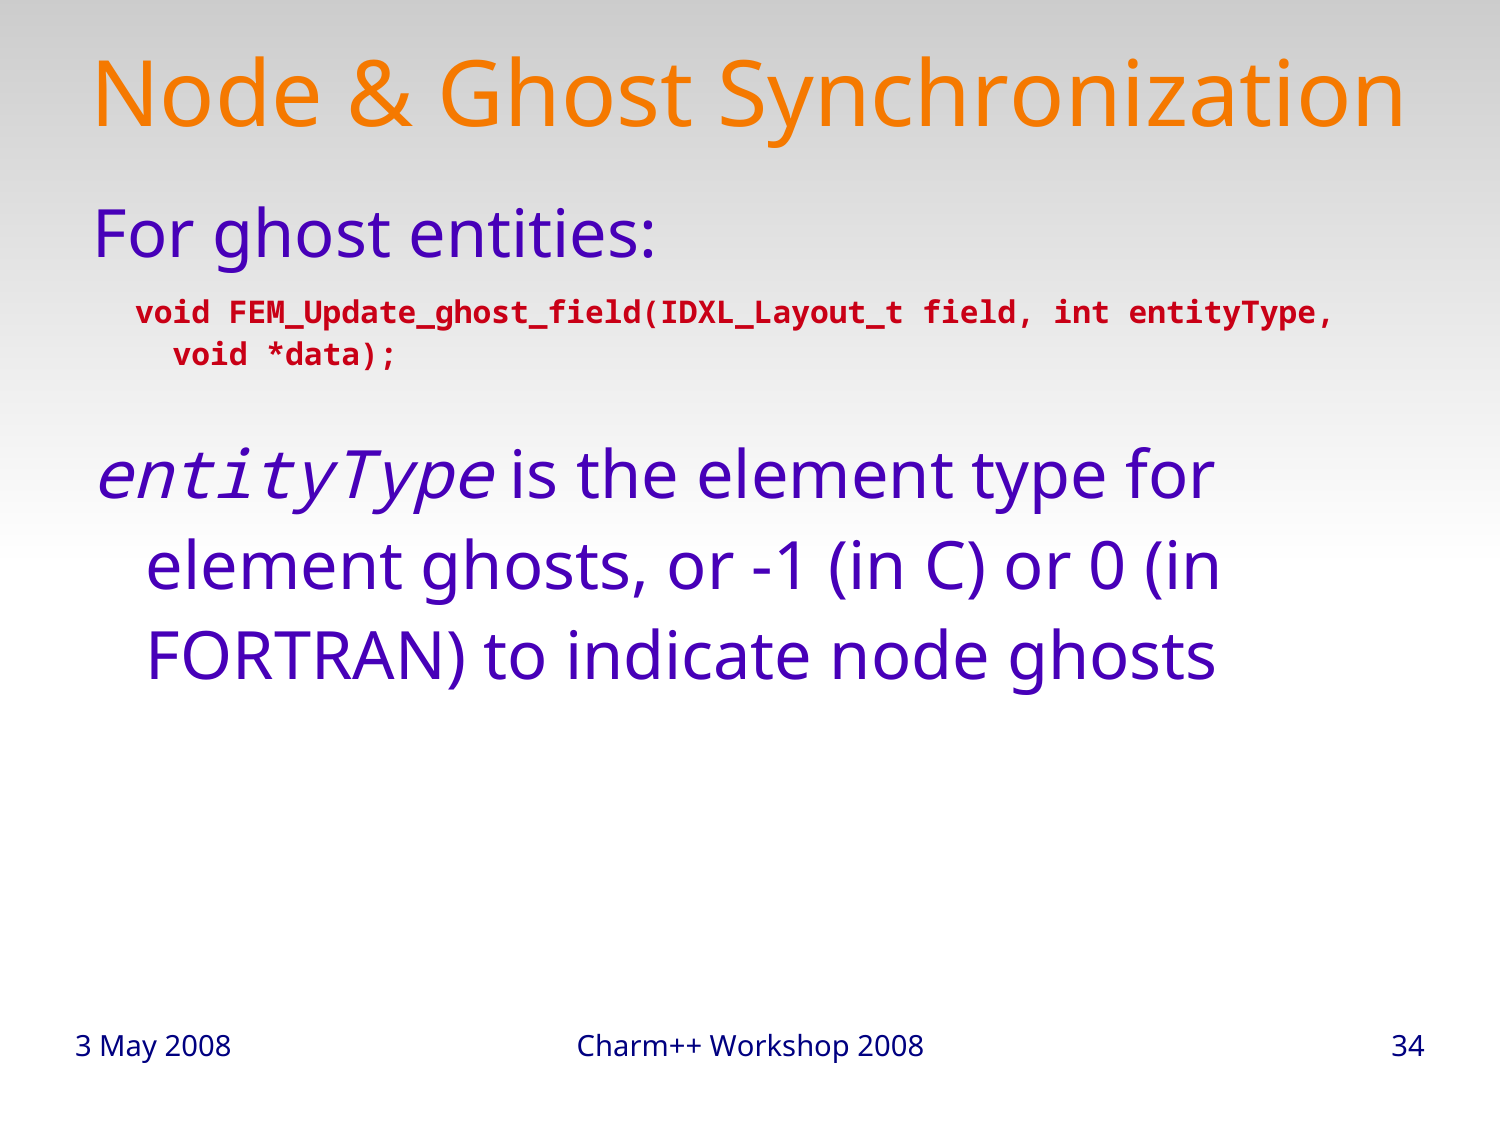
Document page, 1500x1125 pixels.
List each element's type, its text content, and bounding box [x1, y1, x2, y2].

list For ghost entities: entityType is the element type for element ghosts, or -1 (in C) or 0 (in FORTRAN) to indicate node ghosts [75, 186, 1425, 915]
text_box void FEM_Update_ghost_field(IDXL_Layout_t field, int entityType, void *data); [120, 282, 1351, 409]
title Node & Ghost Synchronization [75, 4, 1425, 178]
